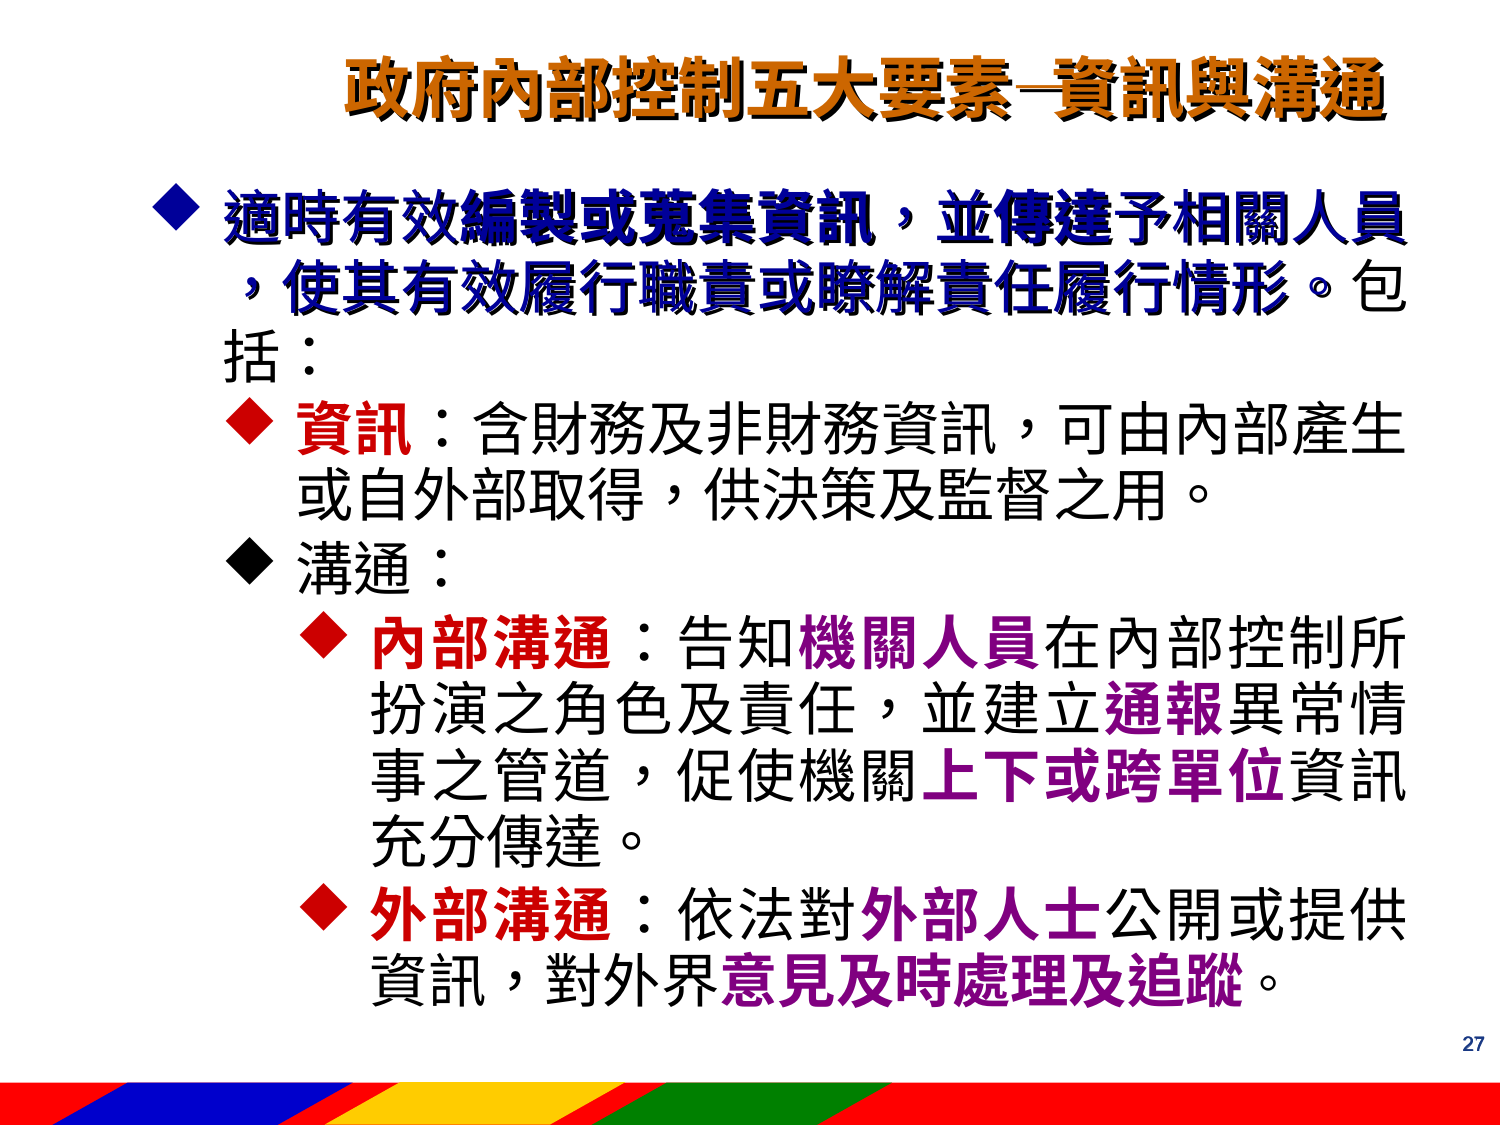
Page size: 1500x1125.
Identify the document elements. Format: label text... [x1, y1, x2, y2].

subtitle 適時有效編製或蒐集資訊，並傳達予相關人員，使其有效履行職責或瞭解責任履行情形。包括： 資訊：含財務及非財務資訊，可由內部產生或自外部取得，供決策及監督之用。 溝通： 內部溝通：告知機關人員在內部控制所扮演之角色及責任，並建立通報異常情事之管道，促使機關上下或跨單位資訊充分傳達。 外部溝通：依法對外部人士公開或提供資訊，對外界意見及時處理及追蹤。 [132, 172, 1424, 899]
title 政府內部控制五大要素—資訊與溝通 [264, 38, 1465, 134]
text_box <編號> [1149, 1023, 1500, 1099]
